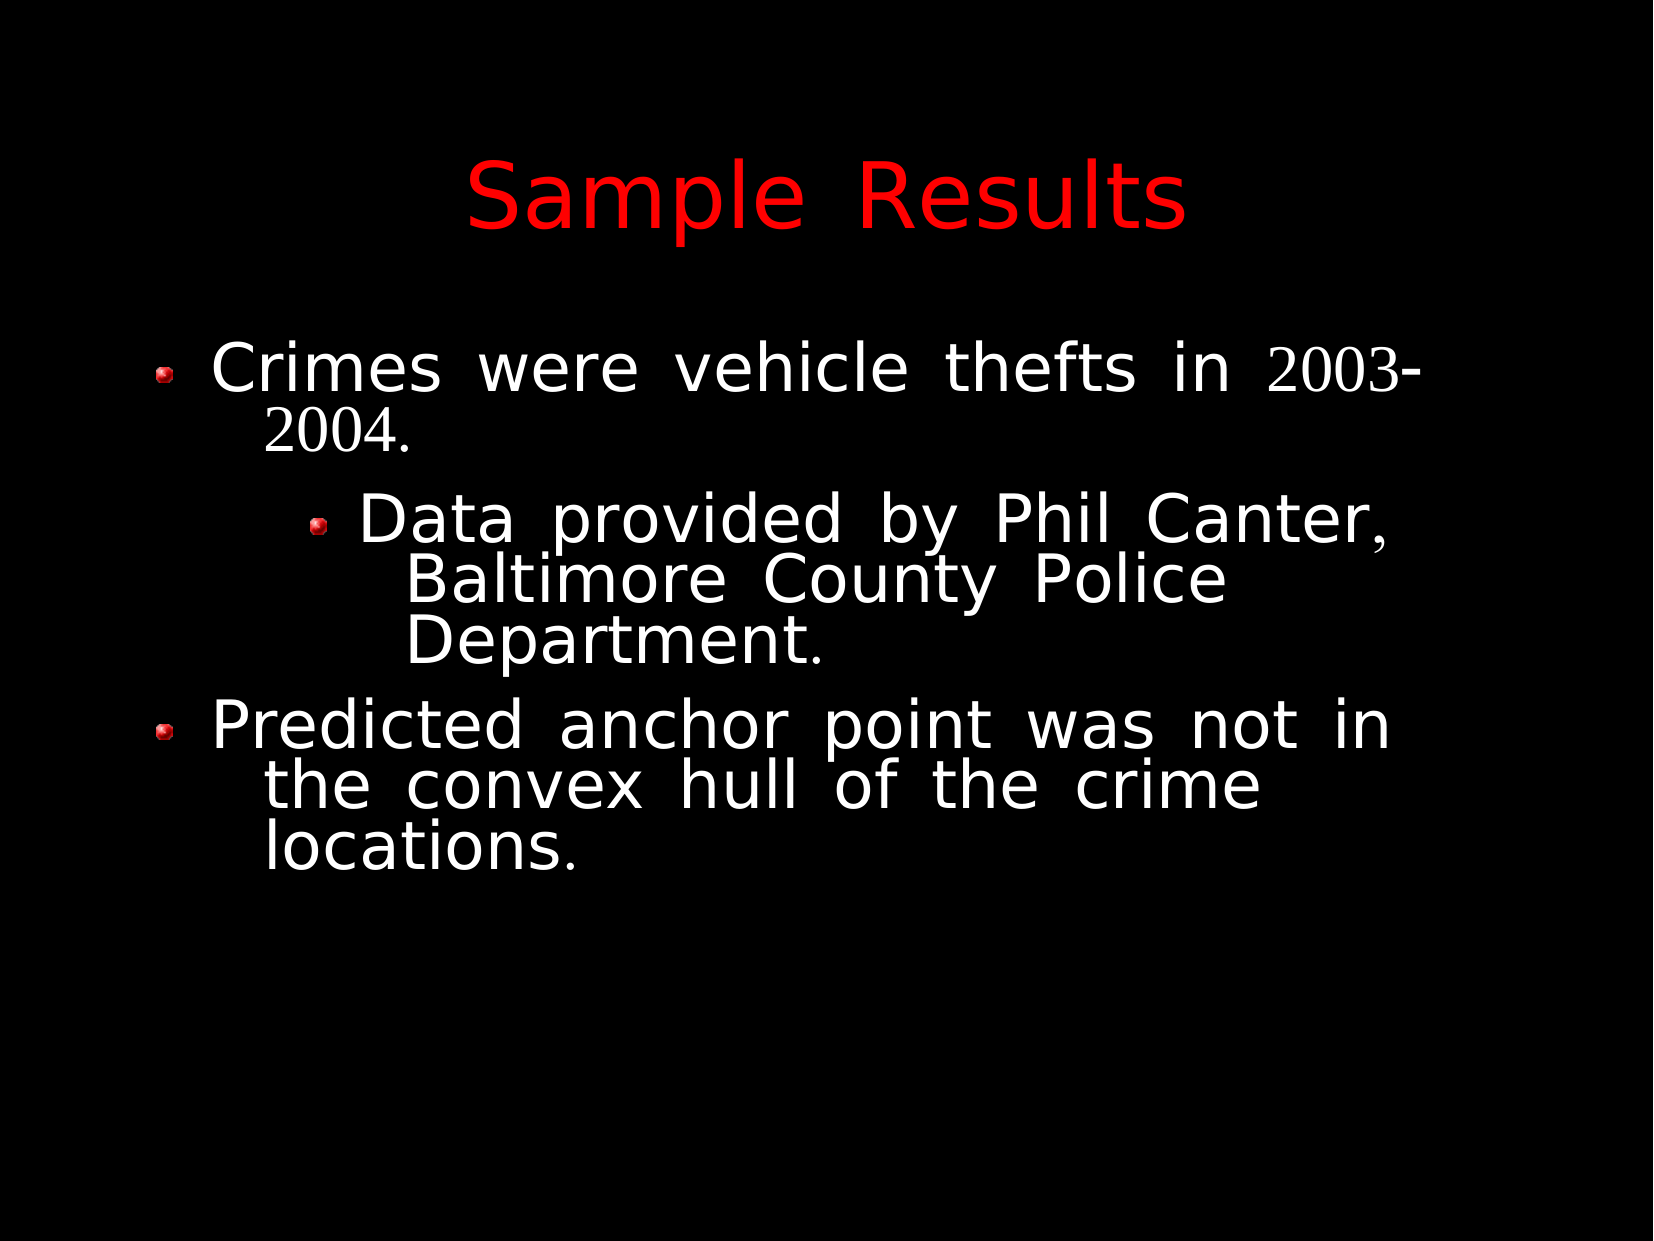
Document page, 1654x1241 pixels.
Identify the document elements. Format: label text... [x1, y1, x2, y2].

list Crimes were vehicle thefts in 2003-2004. Data provided by Phil Canter, Baltimore County Police Department. Predicted anchor point was not in the convex hull of the crime locations. [121, 344, 1533, 1127]
title Sample Results [121, 102, 1533, 311]
